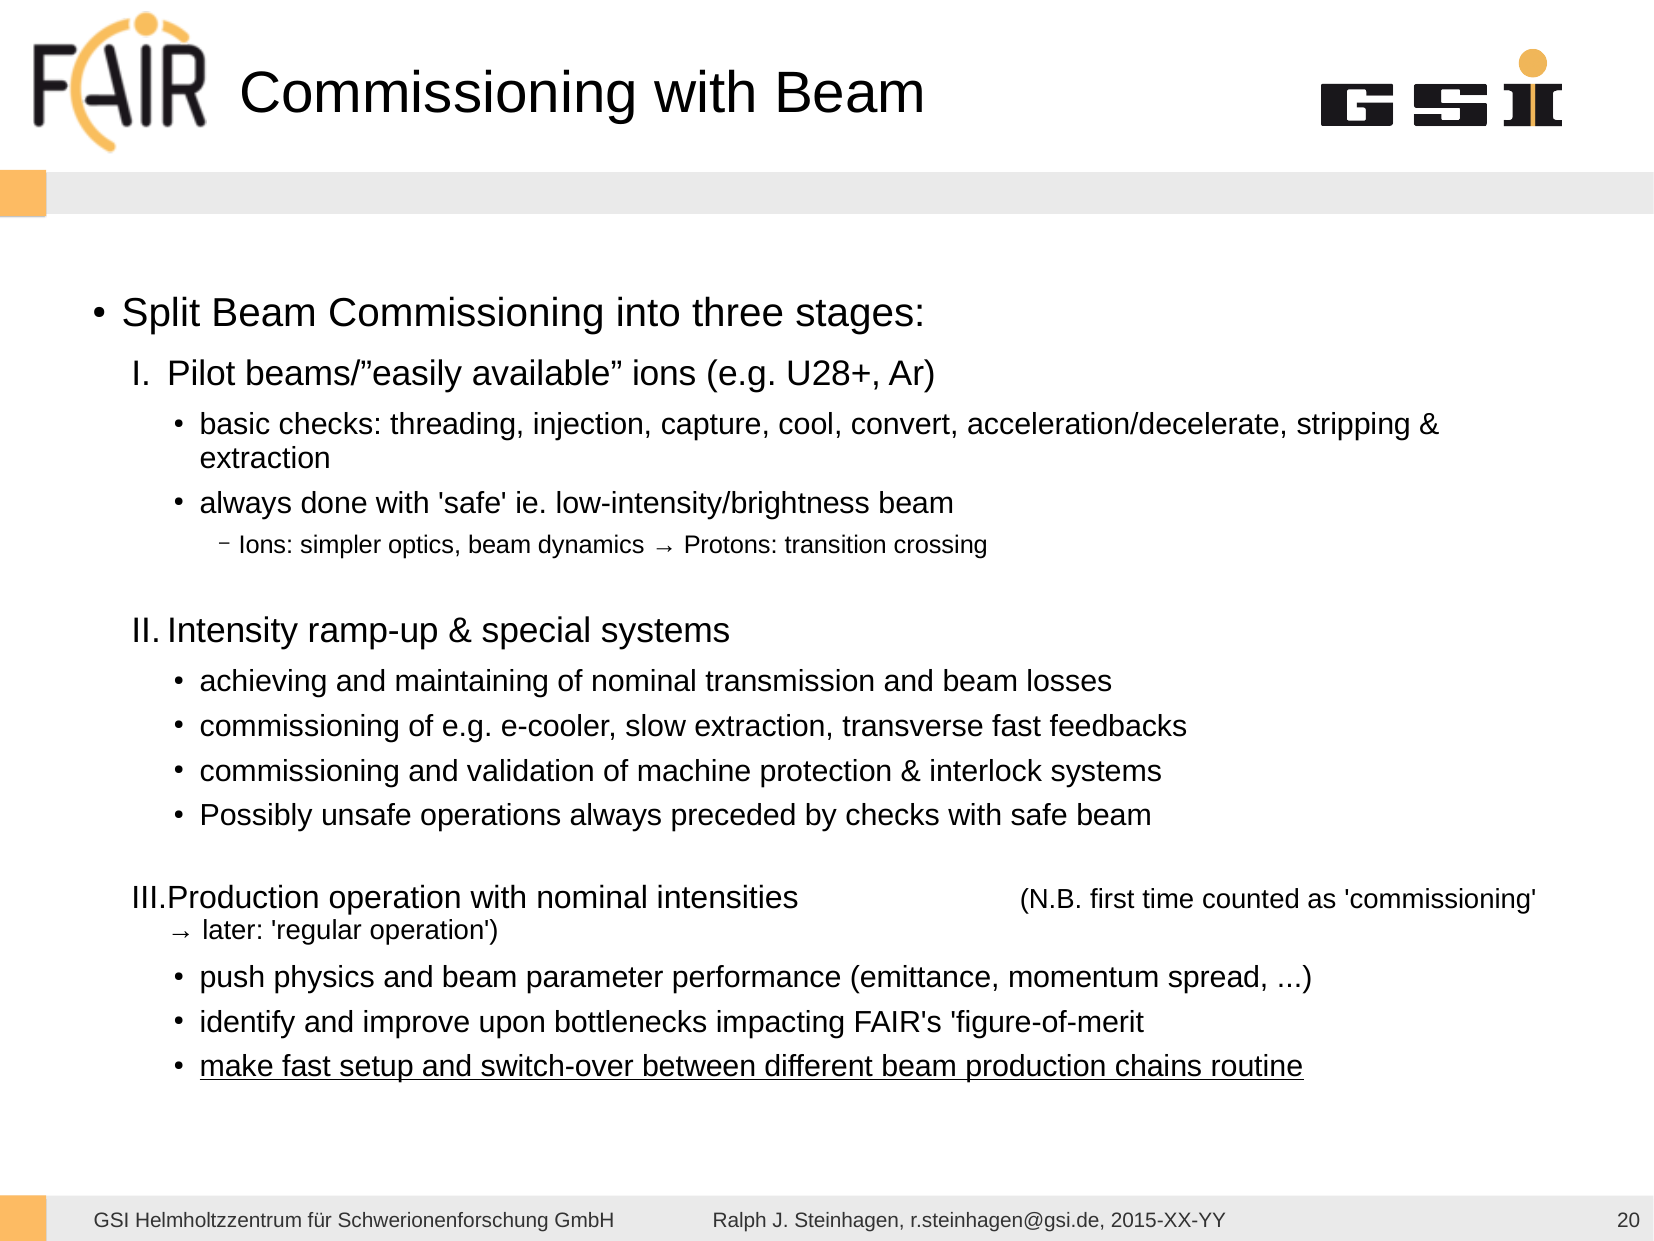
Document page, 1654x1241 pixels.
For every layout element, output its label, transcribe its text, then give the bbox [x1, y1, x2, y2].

list Split Beam Commissioning into three stages: Pilot beams/”easily available” ions (e.g. U28+, Ar) basic checks: threading, injection, capture, cool, convert, acceleration/decelerate, stripping & extraction always done with 'safe' ie. low-intensity/brightness beam Ions: simpler optics, beam dynamics → Protons: transition crossing Intensity ramp-up & special systems achieving and maintaining of nominal transmission and beam losses commissioning of e.g. e-cooler, slow extraction, transverse fast feedbacks commissioning and validation of machine protection & interlock systems Possibly unsafe operations always preceded by checks with safe beam Production operation with nominal intensities (N.B. first time counted as 'commissioning' → later: 'regular operation') push physics and beam parameter performance (emittance, momentum spread, ...) identify and improve upon bottlenecks impacting FAIR's 'figure-of-merit make fast setup and switch-over between different beam production chains routine [82, 290, 1571, 1086]
title Commissioning with Beam [239, 23, 1301, 162]
picture [33, 10, 207, 155]
picture [1319, 46, 1564, 129]
